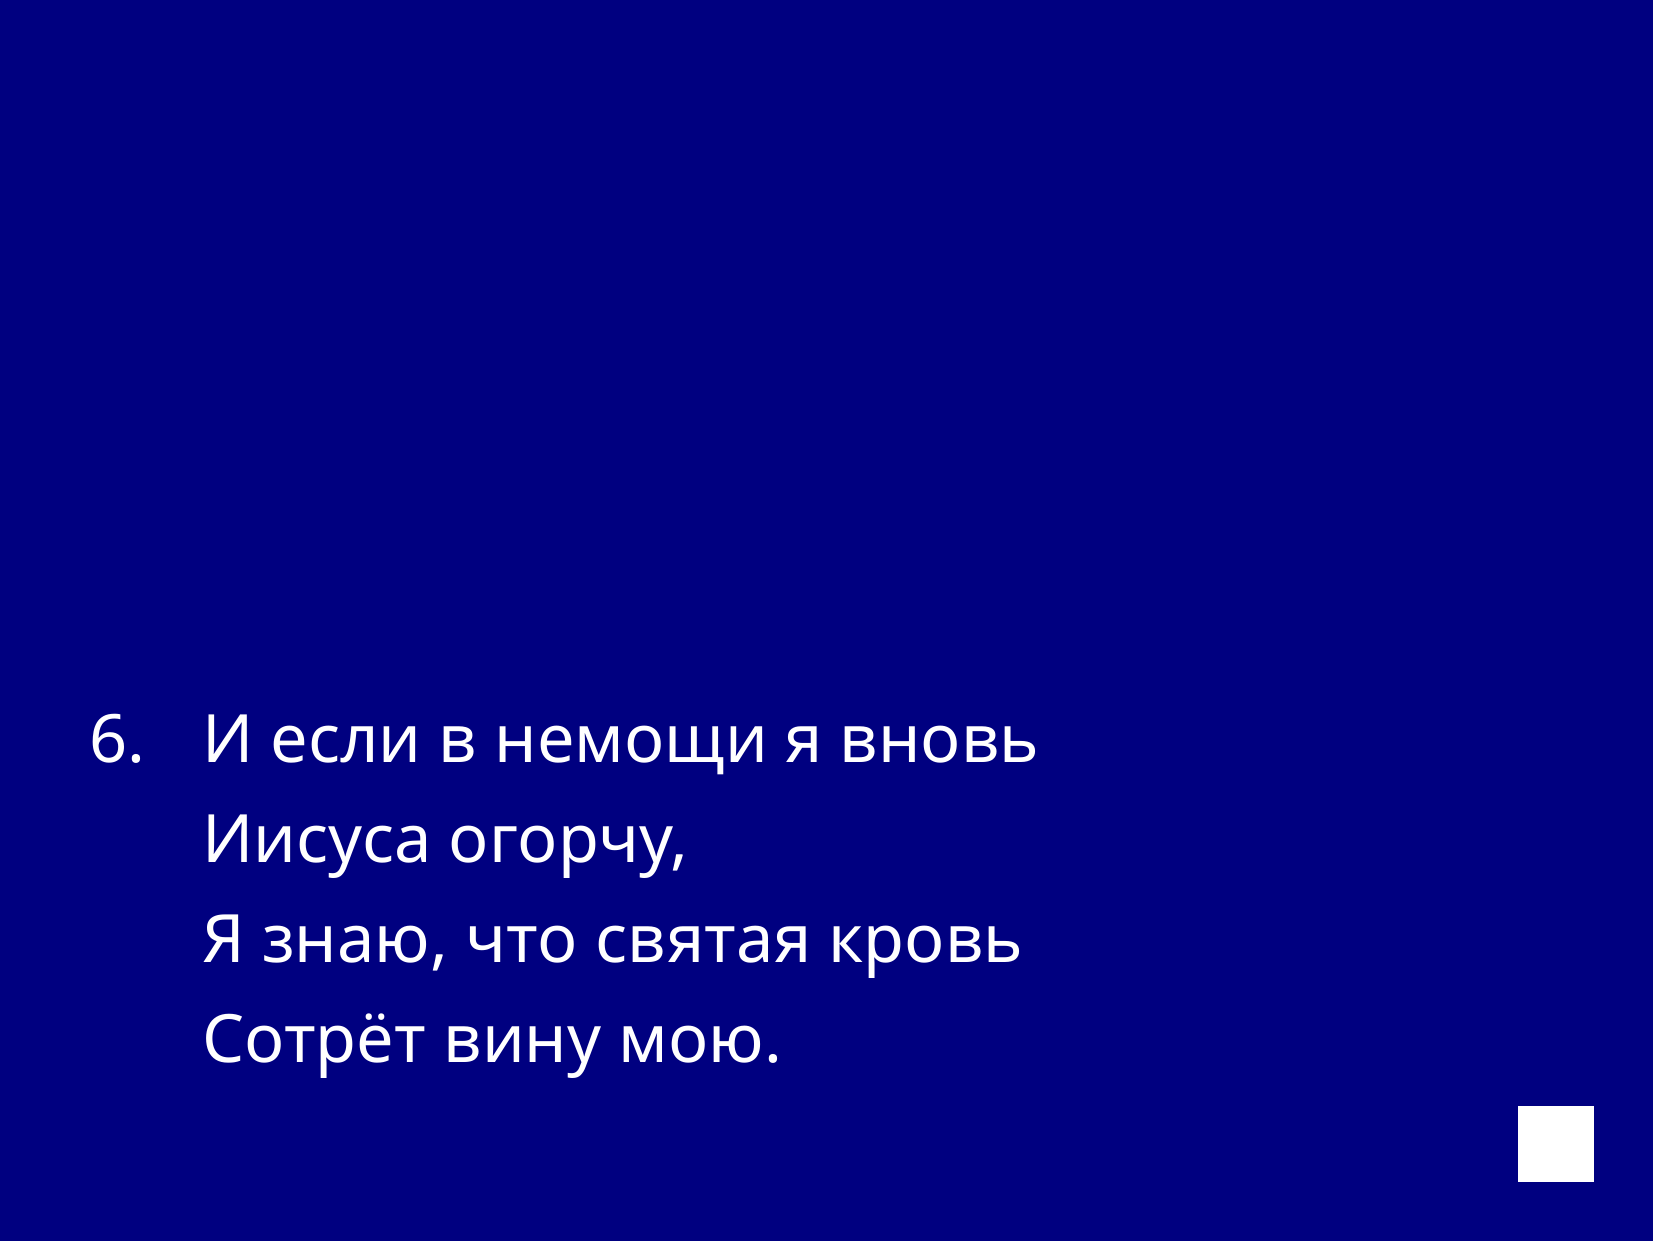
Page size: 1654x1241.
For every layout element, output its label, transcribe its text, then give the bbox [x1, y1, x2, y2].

text_box [1518, 1106, 1594, 1182]
text_box 6. И если в немощи я вновь Иисуса огорчу, Я знаю, что святая кровь Сотрёт вину мою. [75, 675, 1576, 1163]
